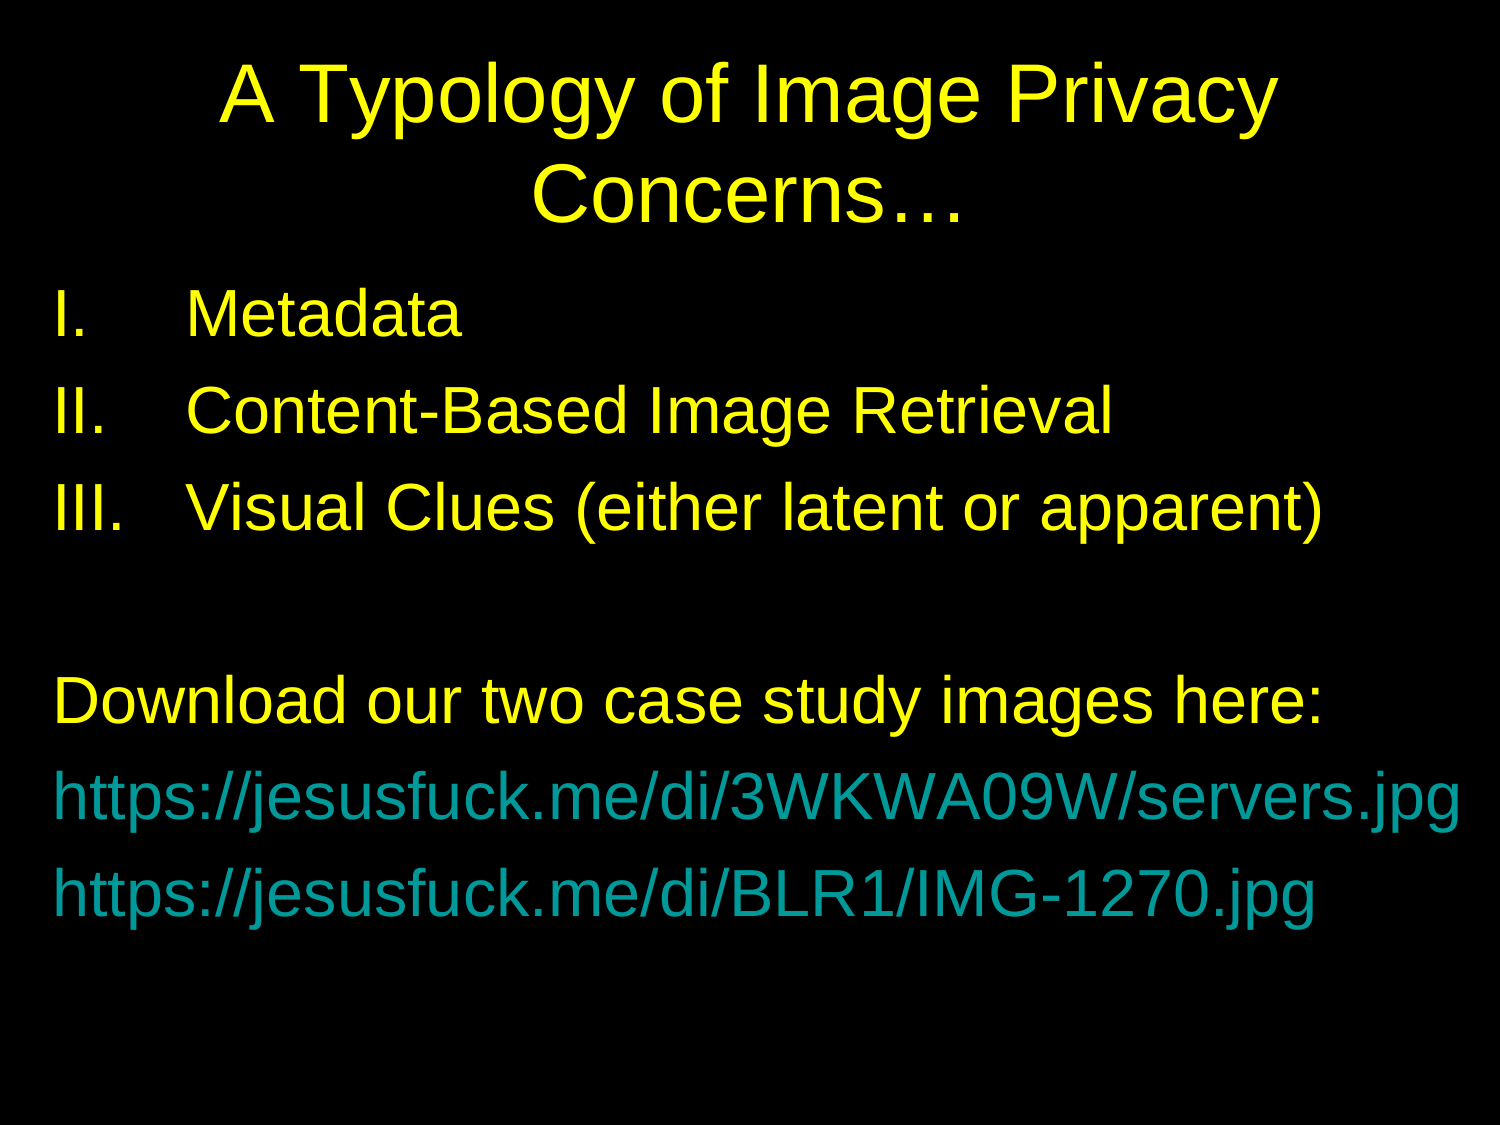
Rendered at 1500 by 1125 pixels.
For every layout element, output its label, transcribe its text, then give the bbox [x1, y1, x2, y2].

list Metadata Content-Based Image Retrieval Visual Clues (either latent or apparent) Download our two case study images here: https://jesusfuck.me/di/3WKWA09W/servers.jpg https://jesusfuck.me/di/BLR1/IMG-1270.jpg [37, 262, 1500, 1006]
title A Typology of Image Privacy Concerns… [75, 31, 1426, 247]
